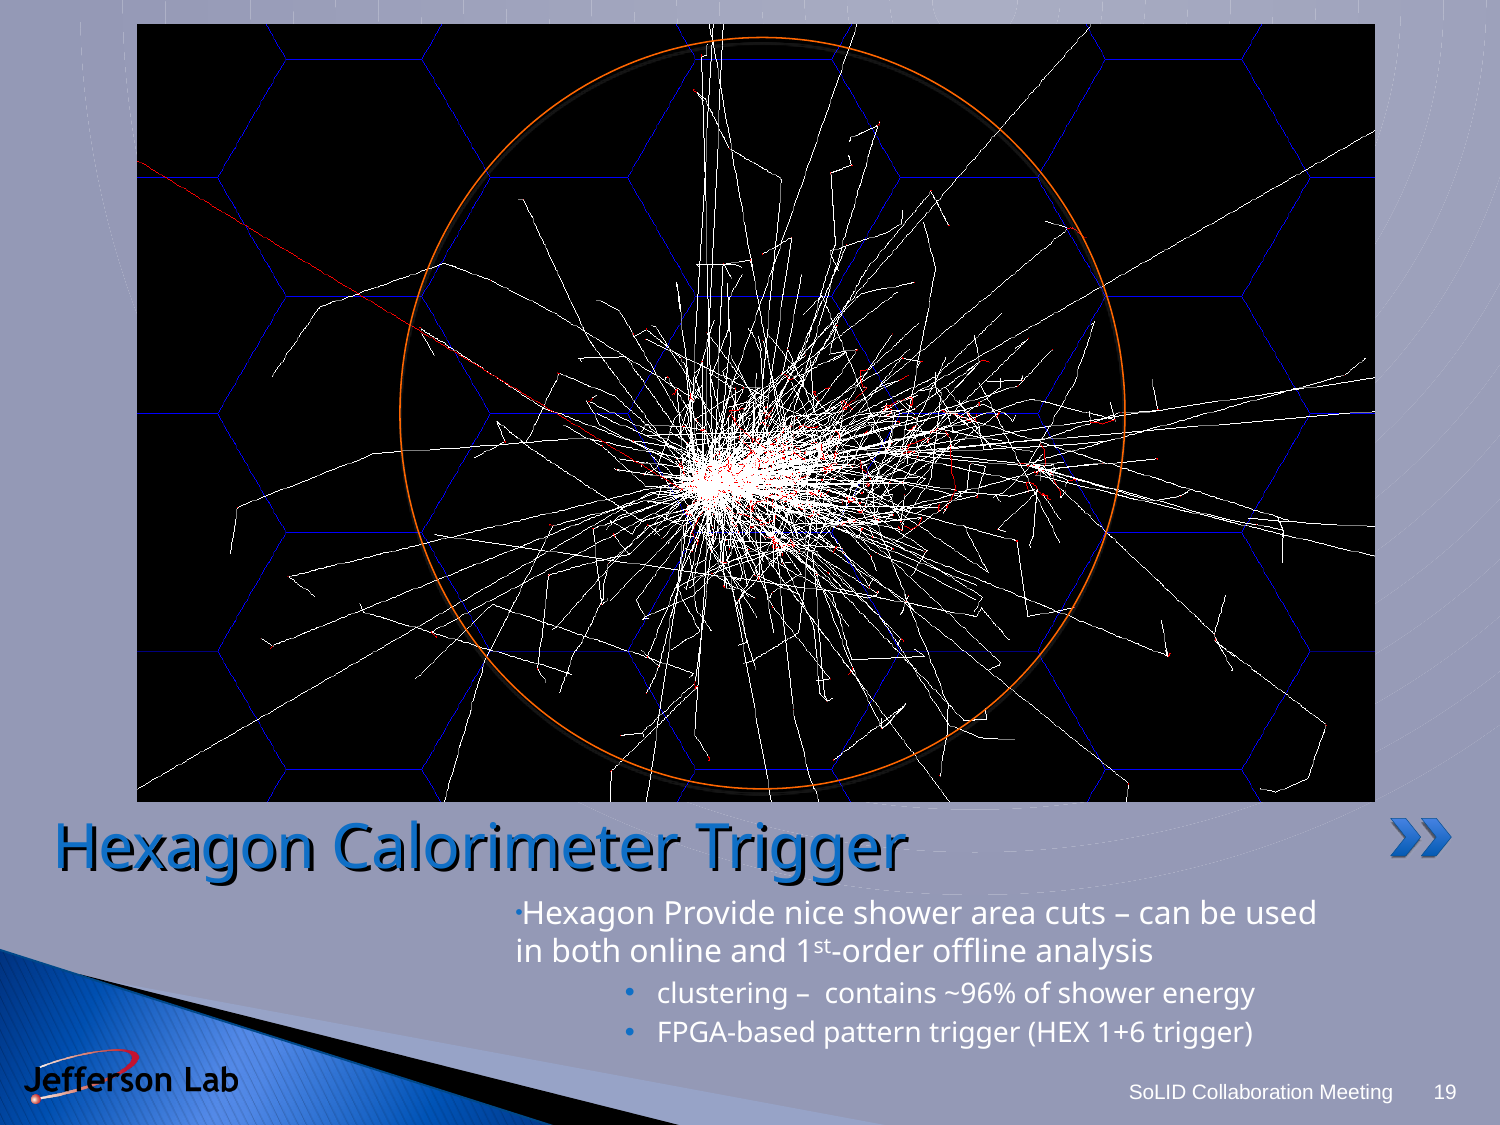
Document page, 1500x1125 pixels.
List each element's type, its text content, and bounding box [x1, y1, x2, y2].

text_box 19 [1419, 1051, 1479, 1112]
picture [137, 24, 1375, 802]
text_box SoLID Collaboration Meeting [1103, 1051, 1419, 1112]
list Hexagon Provide nice shower area cuts – can be used in both online and 1st-order offline analysis clustering – contains ~96% of shower energy FPGA-based pattern trigger (HEX 1+6 trigger) [500, 892, 1351, 1125]
title Hexagon Calorimeter Trigger [37, 798, 1363, 891]
